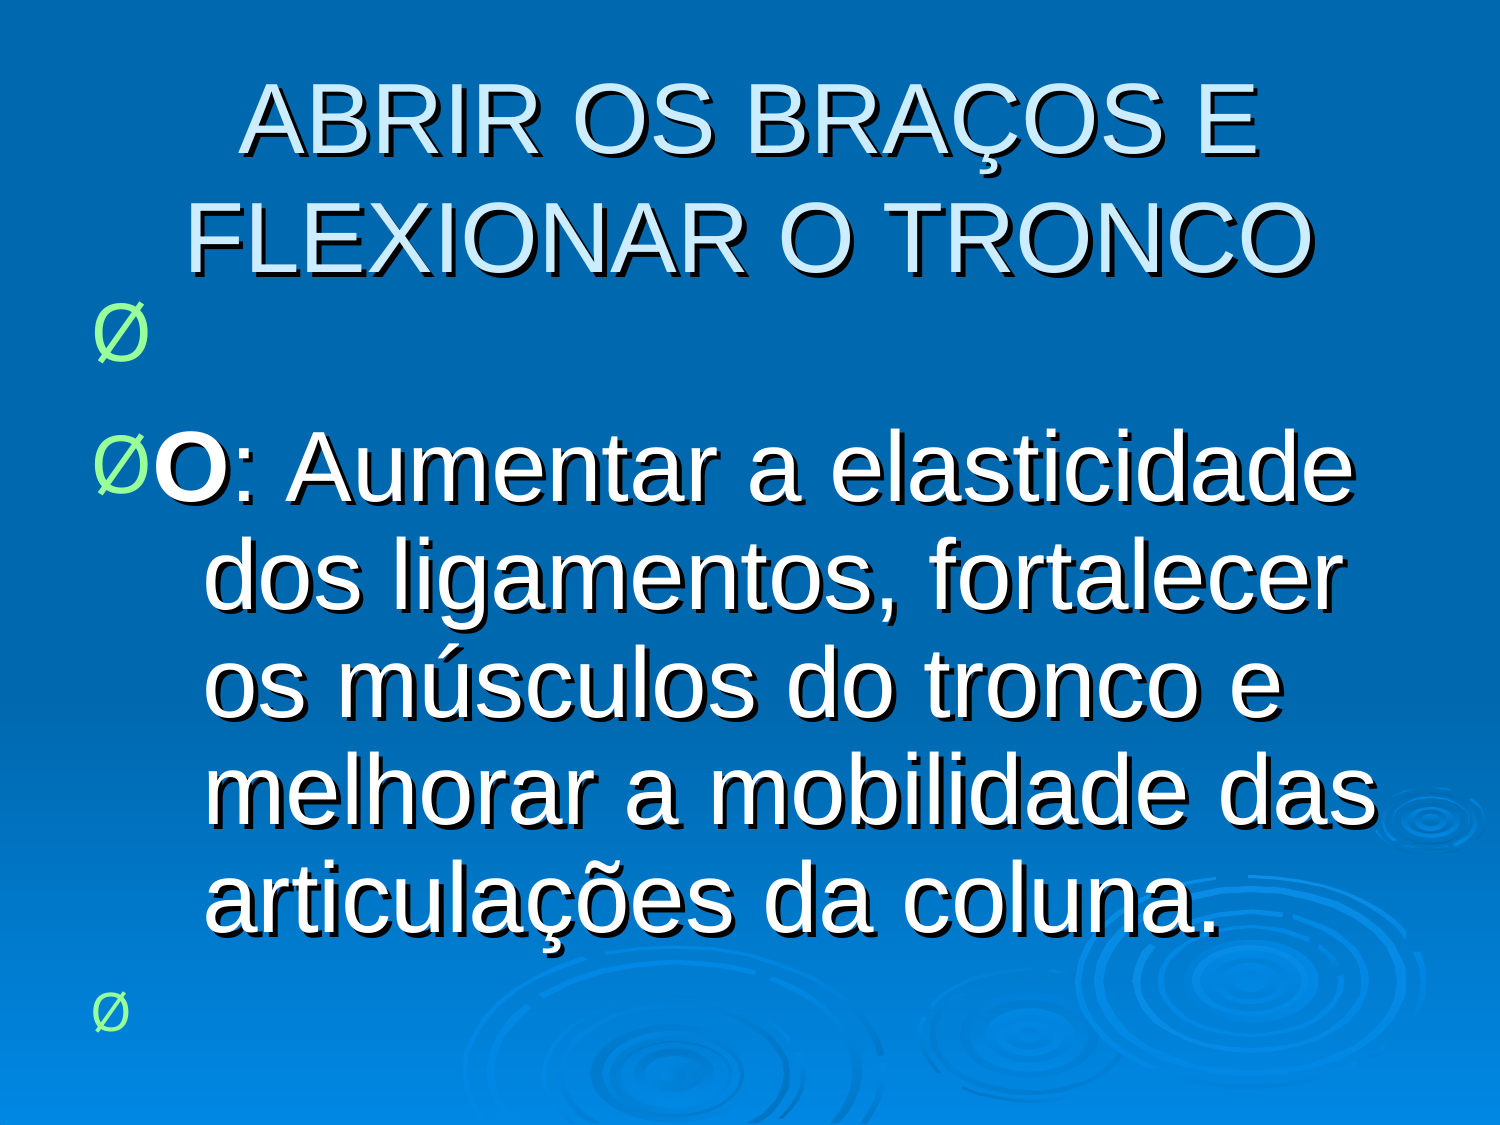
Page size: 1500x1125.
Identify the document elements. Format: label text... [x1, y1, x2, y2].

list O: Aumentar a elasticidade dos ligamentos, fortalecer os músculos do tronco e melhorar a mobilidade das articulações da coluna. [75, 262, 1426, 1005]
title ABRIR OS BRAÇOS E FLEXIONAR O TRONCO [75, 45, 1426, 233]
